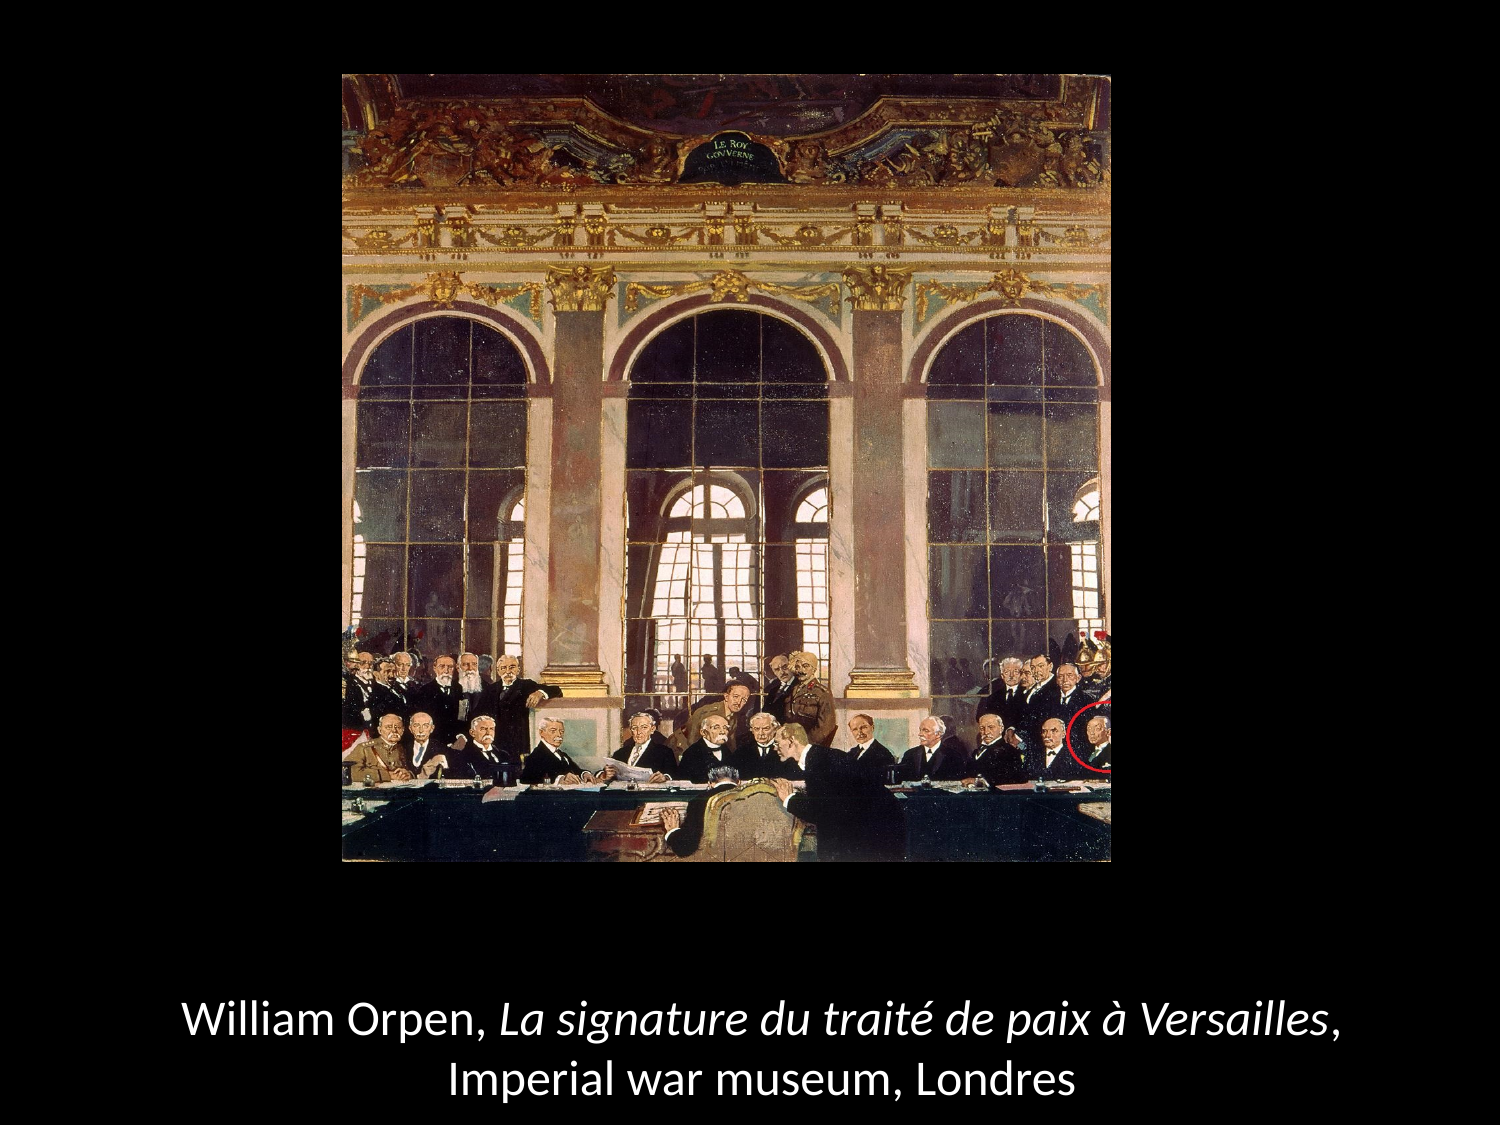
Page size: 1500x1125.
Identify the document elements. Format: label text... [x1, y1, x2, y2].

picture [342, 74, 1111, 862]
title William Orpen, La signature du traité de paix à Versailles, Imperial war museum, Londres [64, 999, 1459, 1092]
